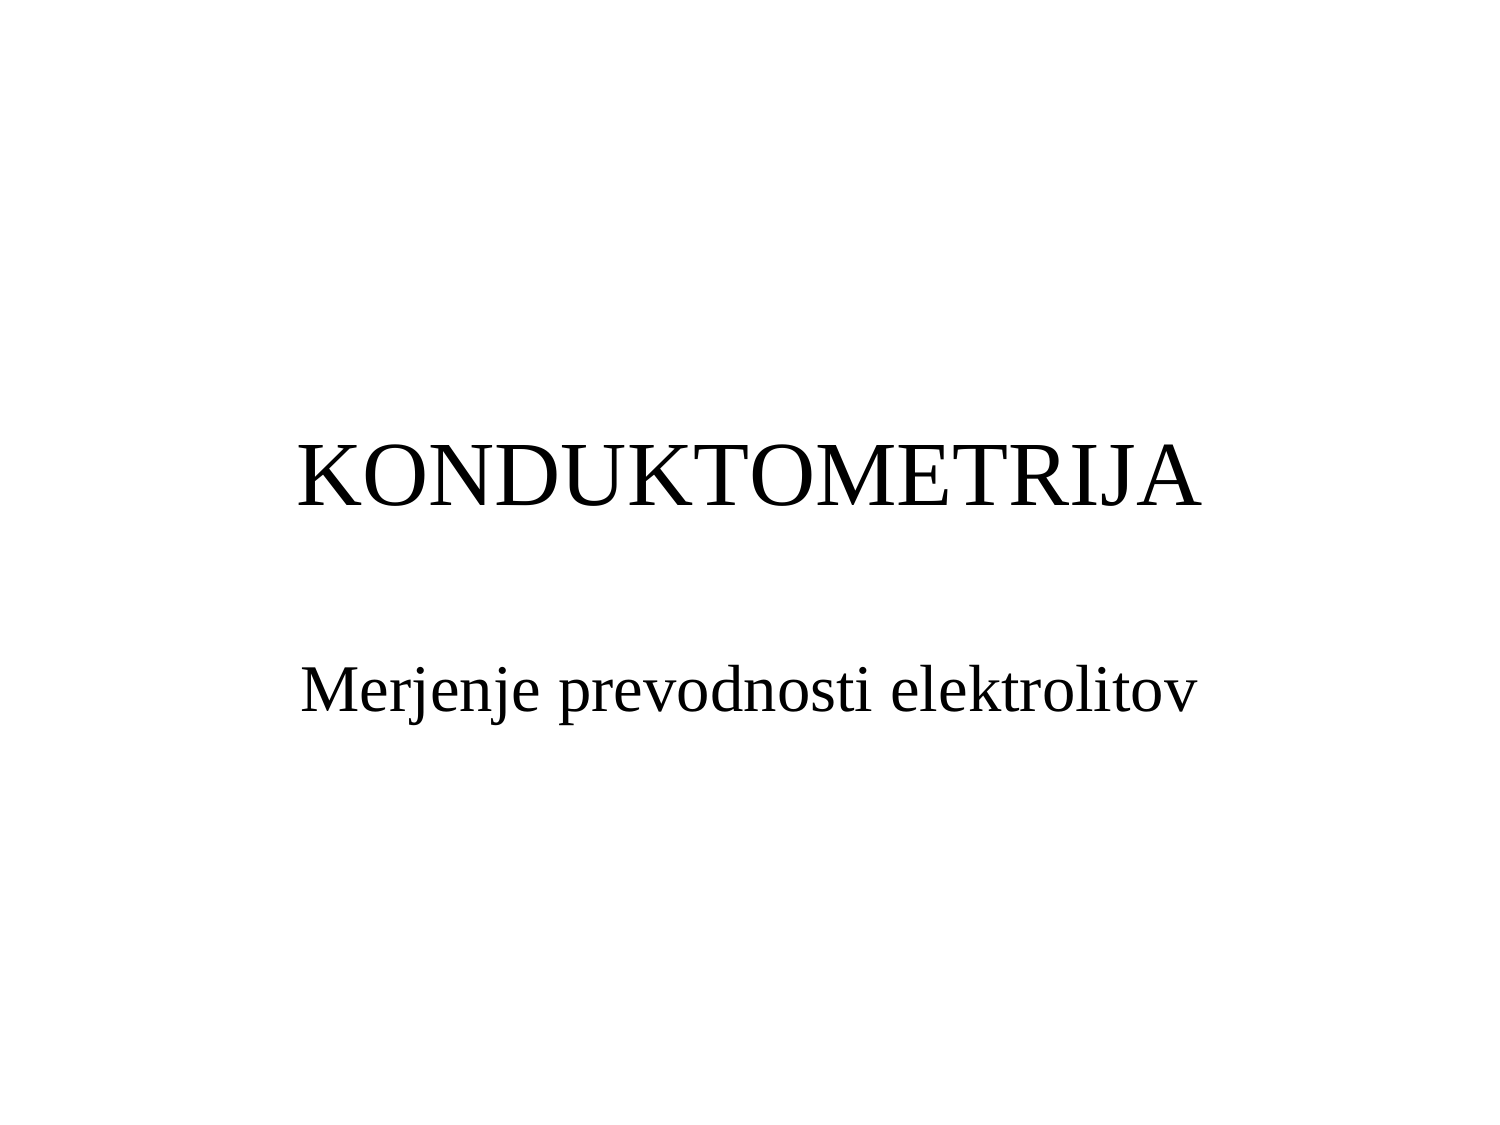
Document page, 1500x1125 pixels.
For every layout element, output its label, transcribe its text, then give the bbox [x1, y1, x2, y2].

subtitle Merjenje prevodnosti elektrolitov [225, 637, 1276, 926]
title KONDUKTOMETRIJA [112, 374, 1388, 563]
